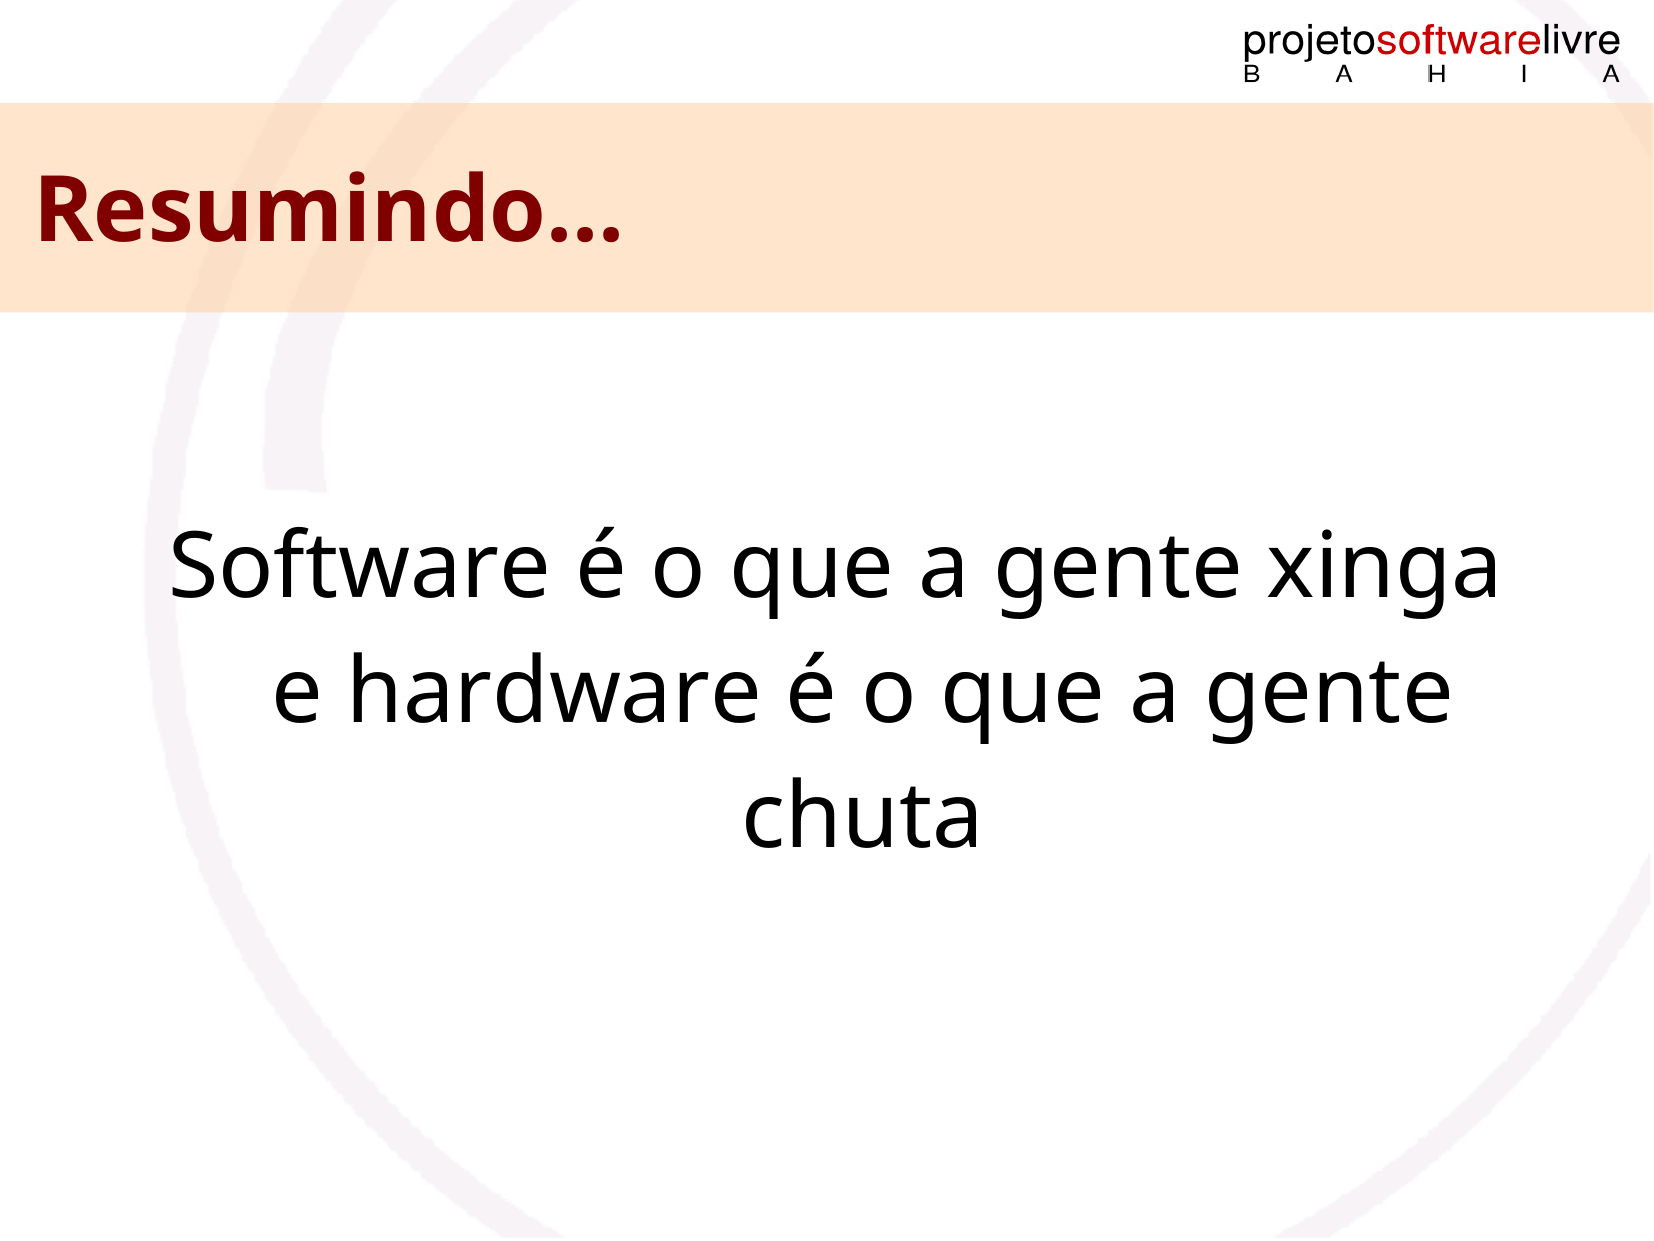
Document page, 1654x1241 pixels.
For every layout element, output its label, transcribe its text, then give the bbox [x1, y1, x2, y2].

picture [0, 0, 1654, 103]
picture [0, 313, 1654, 1241]
title Resumindo... [33, 102, 1633, 311]
list Software é o que a gente xinga e hardware é o que a gente chuta [121, 344, 1534, 1127]
